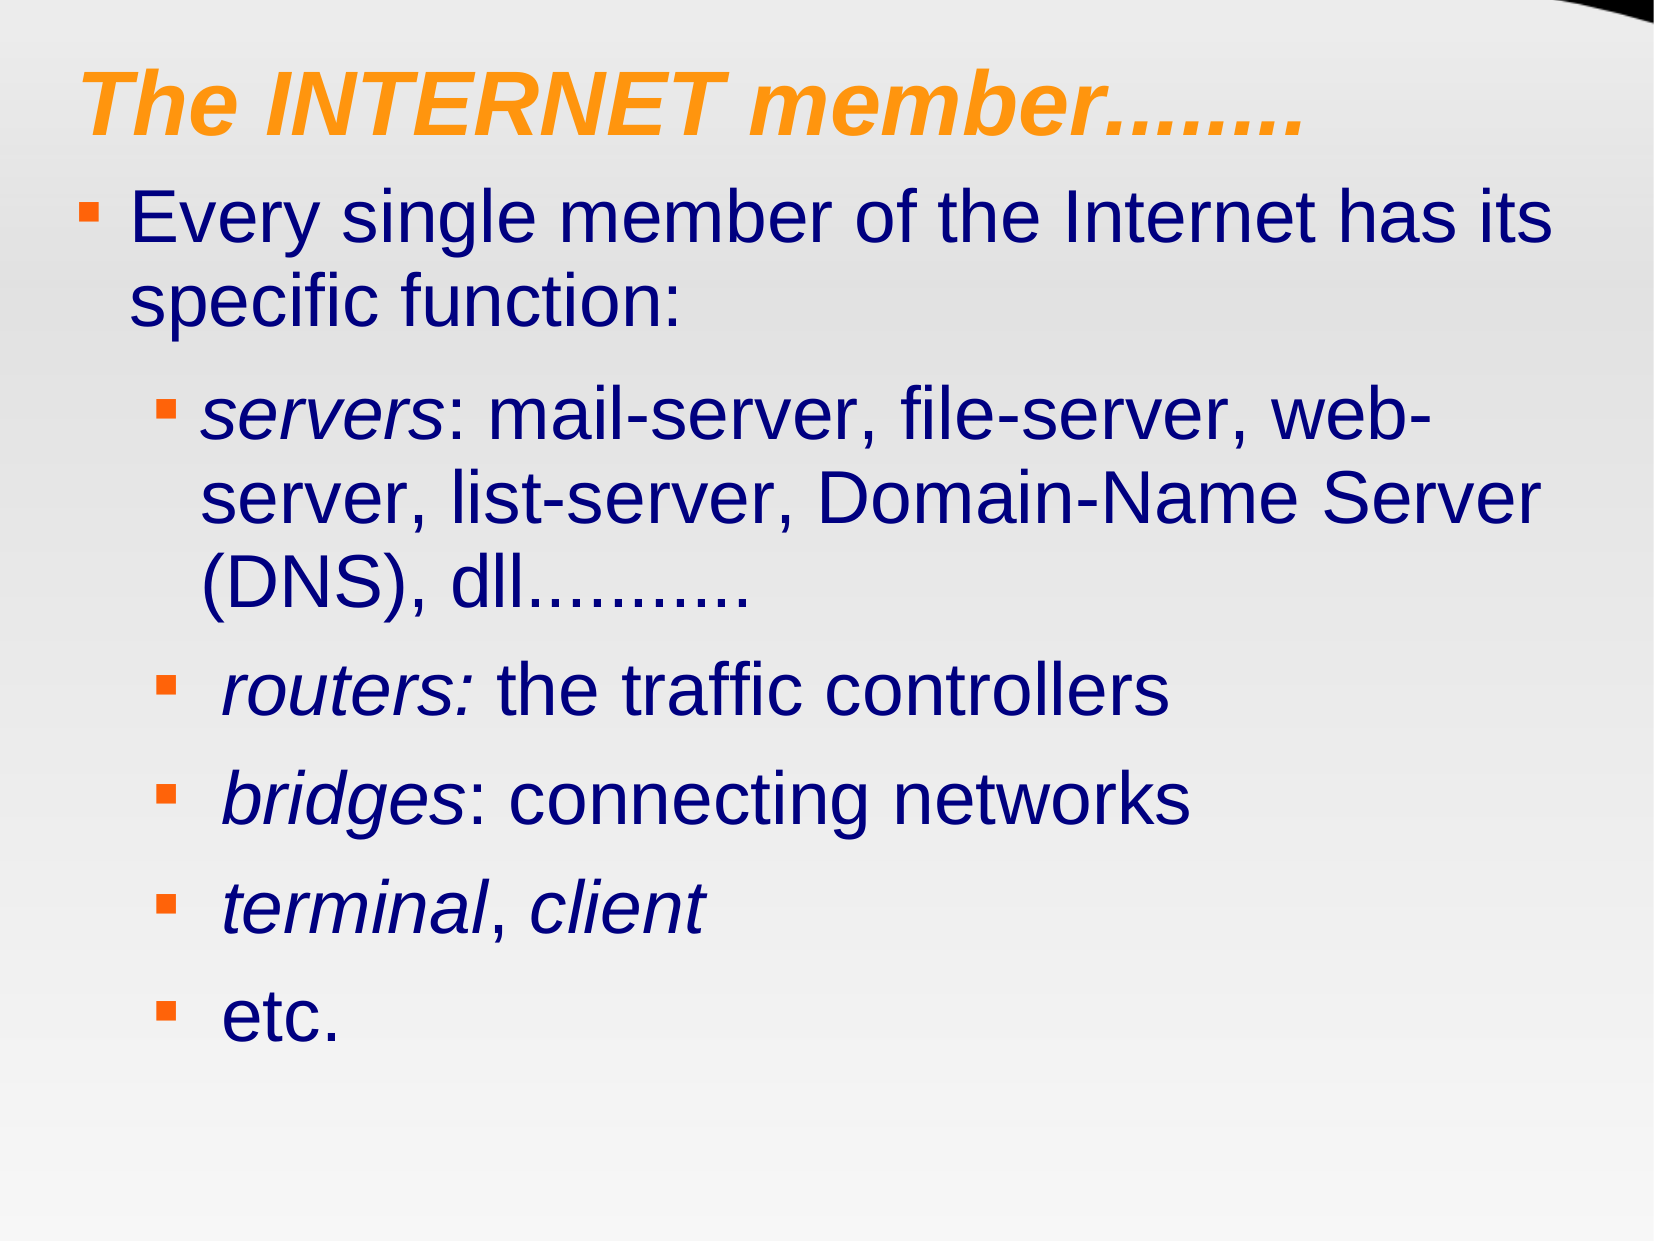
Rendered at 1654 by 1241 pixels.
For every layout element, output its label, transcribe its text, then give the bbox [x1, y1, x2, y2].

picture [0, 0, 1654, 1241]
list Every single member of the Internet has its specific function: servers: mail-server, file-server, web-server, list-server, Domain-Name Server (DNS), dll........... routers: the traffic controllers bridges‏: connecting networks terminal, client etc. [59, 174, 1624, 1211]
title The INTERNET member........ [76, 7, 1565, 174]
